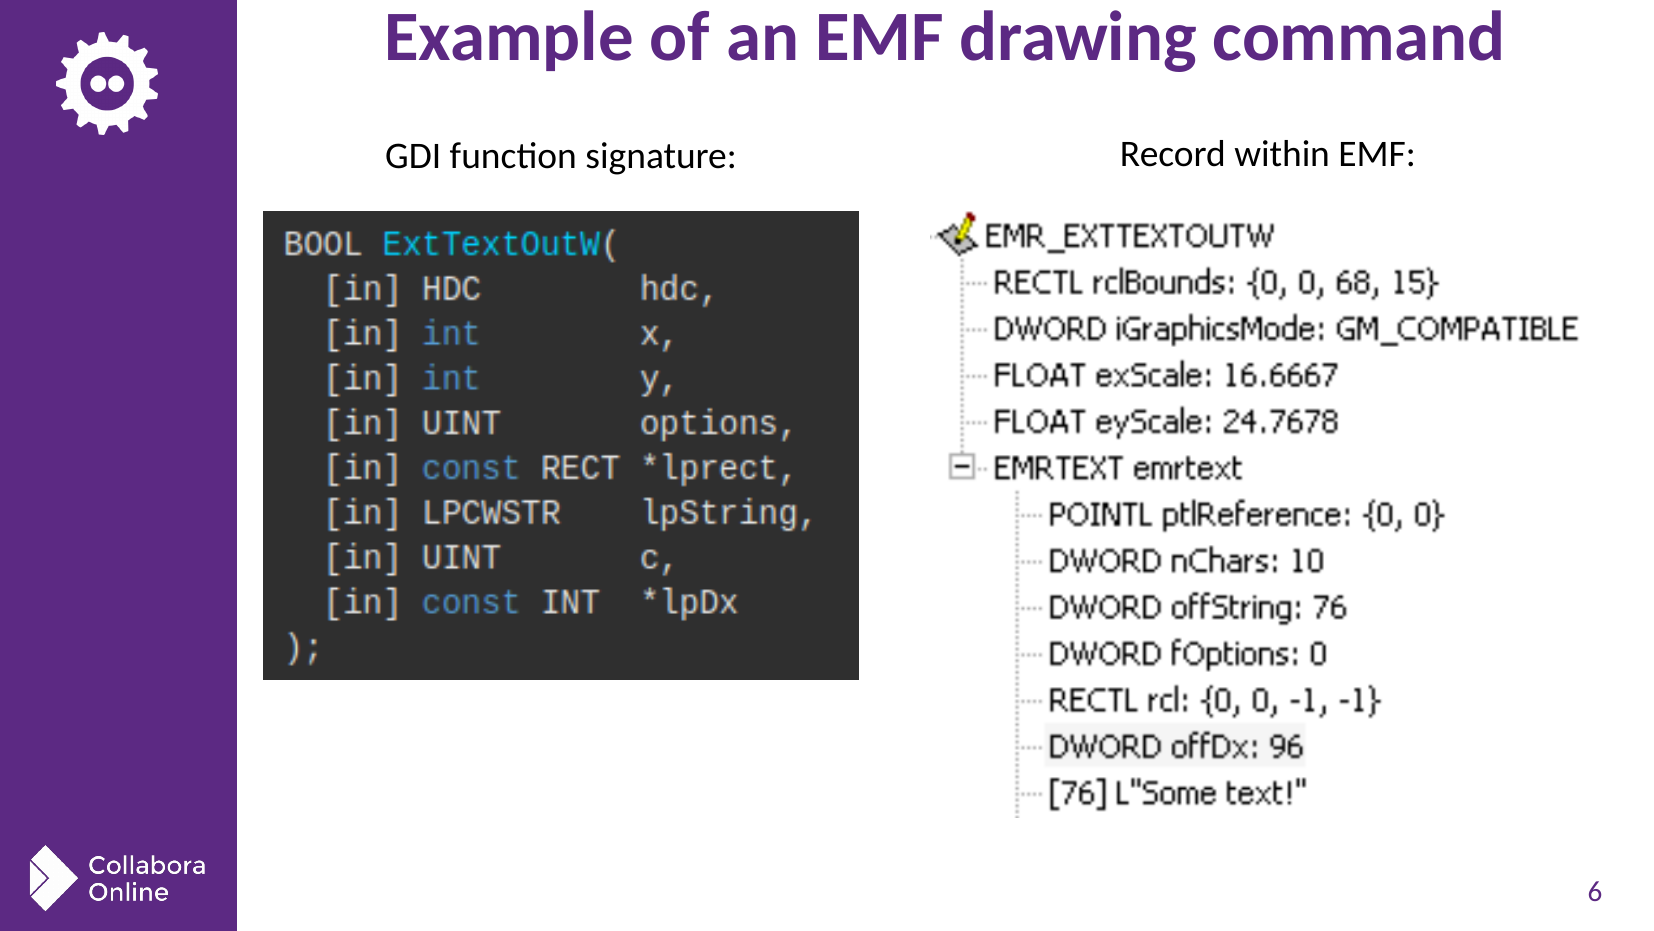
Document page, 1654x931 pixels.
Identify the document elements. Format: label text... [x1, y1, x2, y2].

text_box GDI function signature: [263, 132, 859, 211]
picture [25, 840, 209, 916]
text_box Record within EMF: [922, 130, 1614, 197]
picture [930, 210, 1607, 818]
picture [56, 32, 158, 135]
text_box Example of an EMF drawing command [237, 0, 1654, 231]
picture [263, 211, 859, 680]
